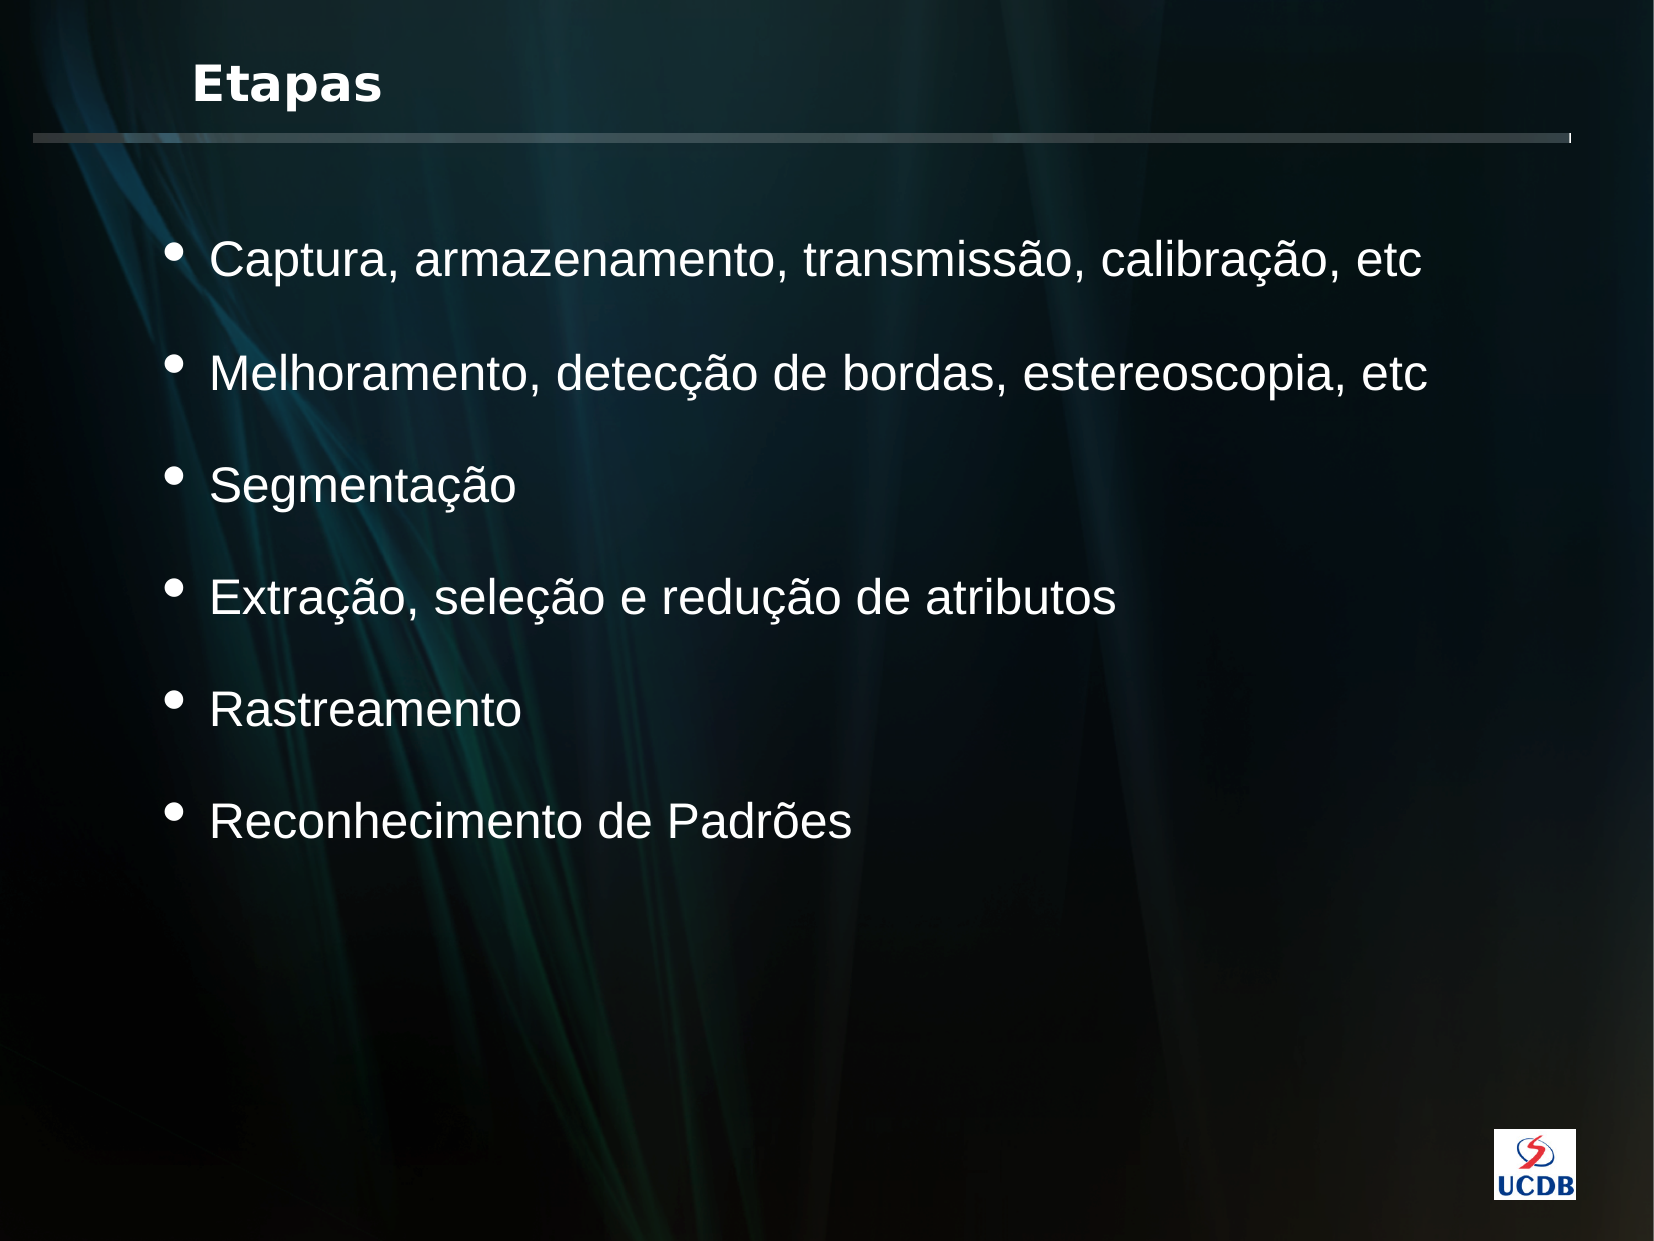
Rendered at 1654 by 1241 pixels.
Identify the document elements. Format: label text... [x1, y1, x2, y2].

picture [0, 0, 1654, 1241]
text_box Etapas [177, 45, 1001, 119]
text_box Captura, armazenamento, transmissão, calibração, etc Melhoramento, detecção de bordas, estereoscopia, etc Segmentação Extração, seleção e redução de atributos Rastreamento Reconhecimento de Padrões [149, 225, 1538, 1049]
